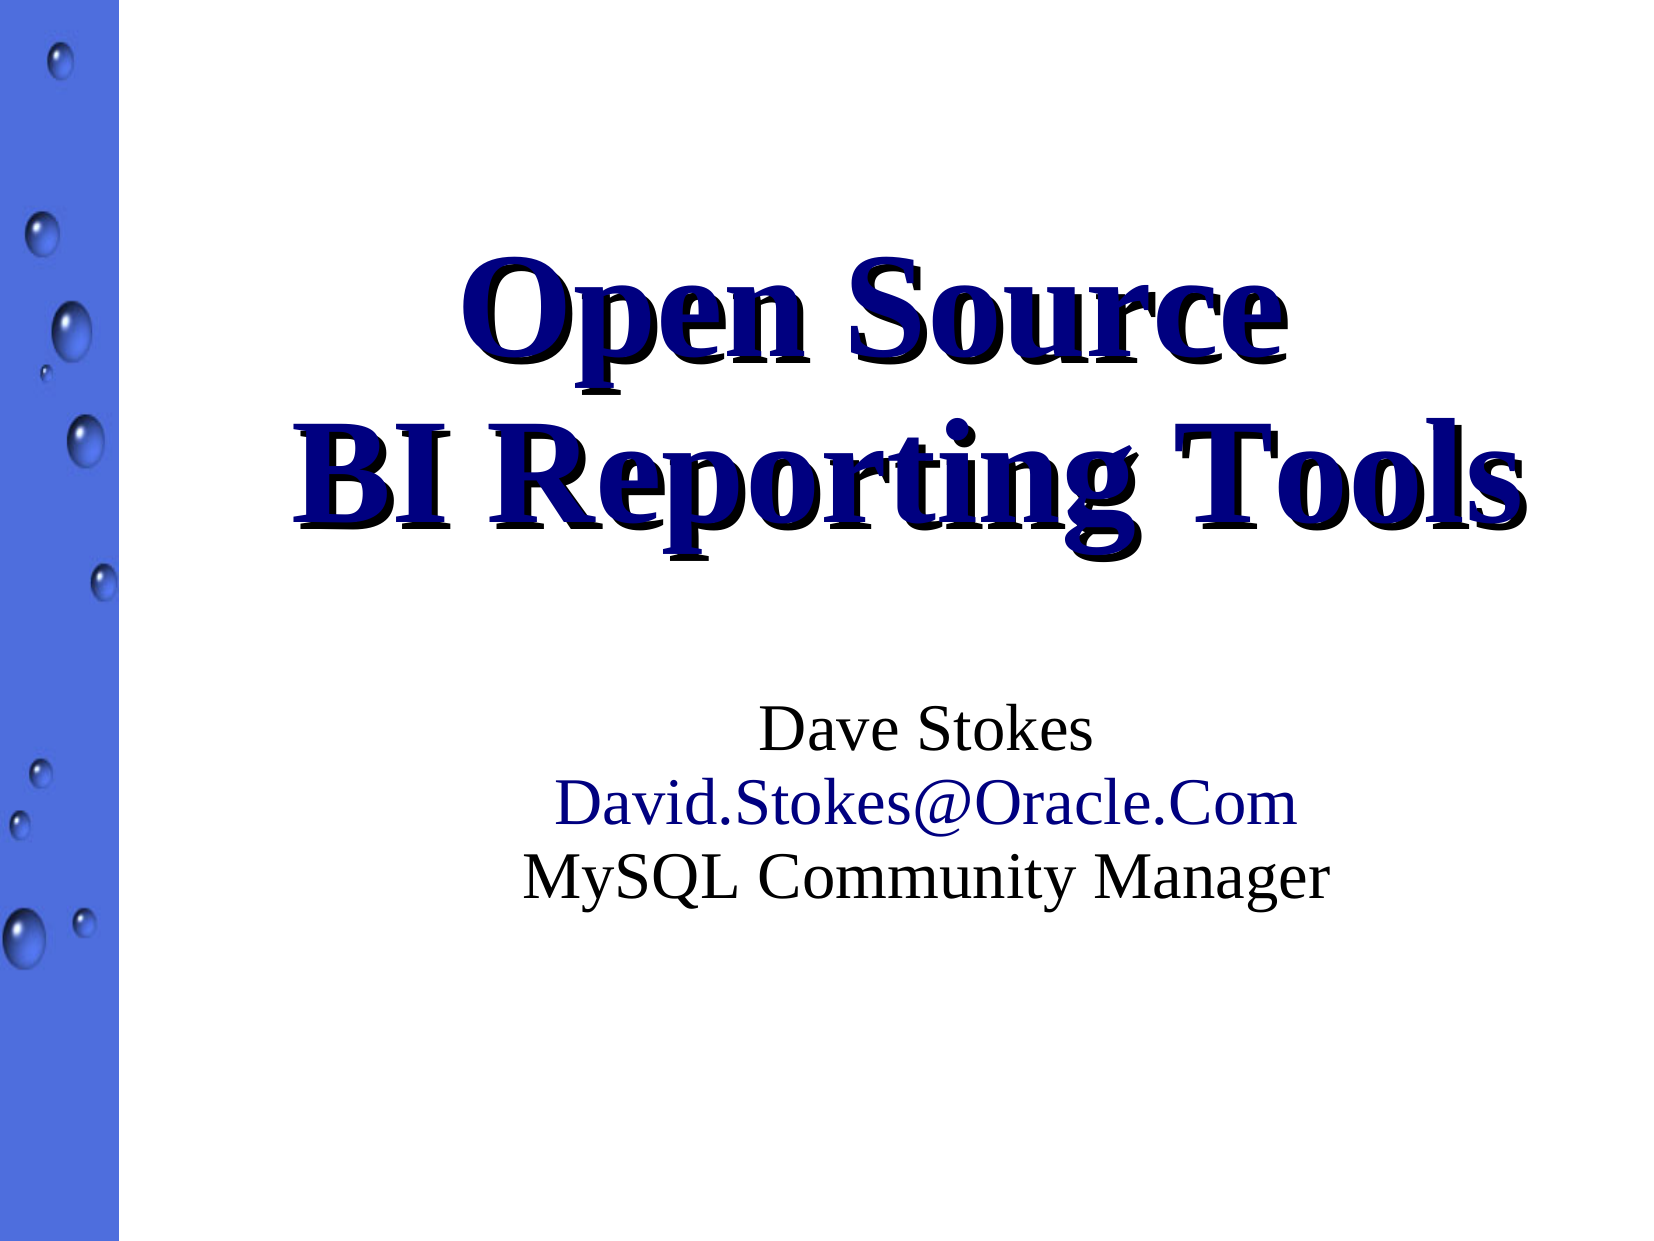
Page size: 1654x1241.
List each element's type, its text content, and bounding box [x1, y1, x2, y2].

title Open Source BI Reporting Tools [209, 102, 1534, 676]
picture [0, 0, 119, 1241]
subtitle Dave Stokes David.Stokes@Oracle.Com MySQL Community Manager [296, 411, 1558, 1193]
